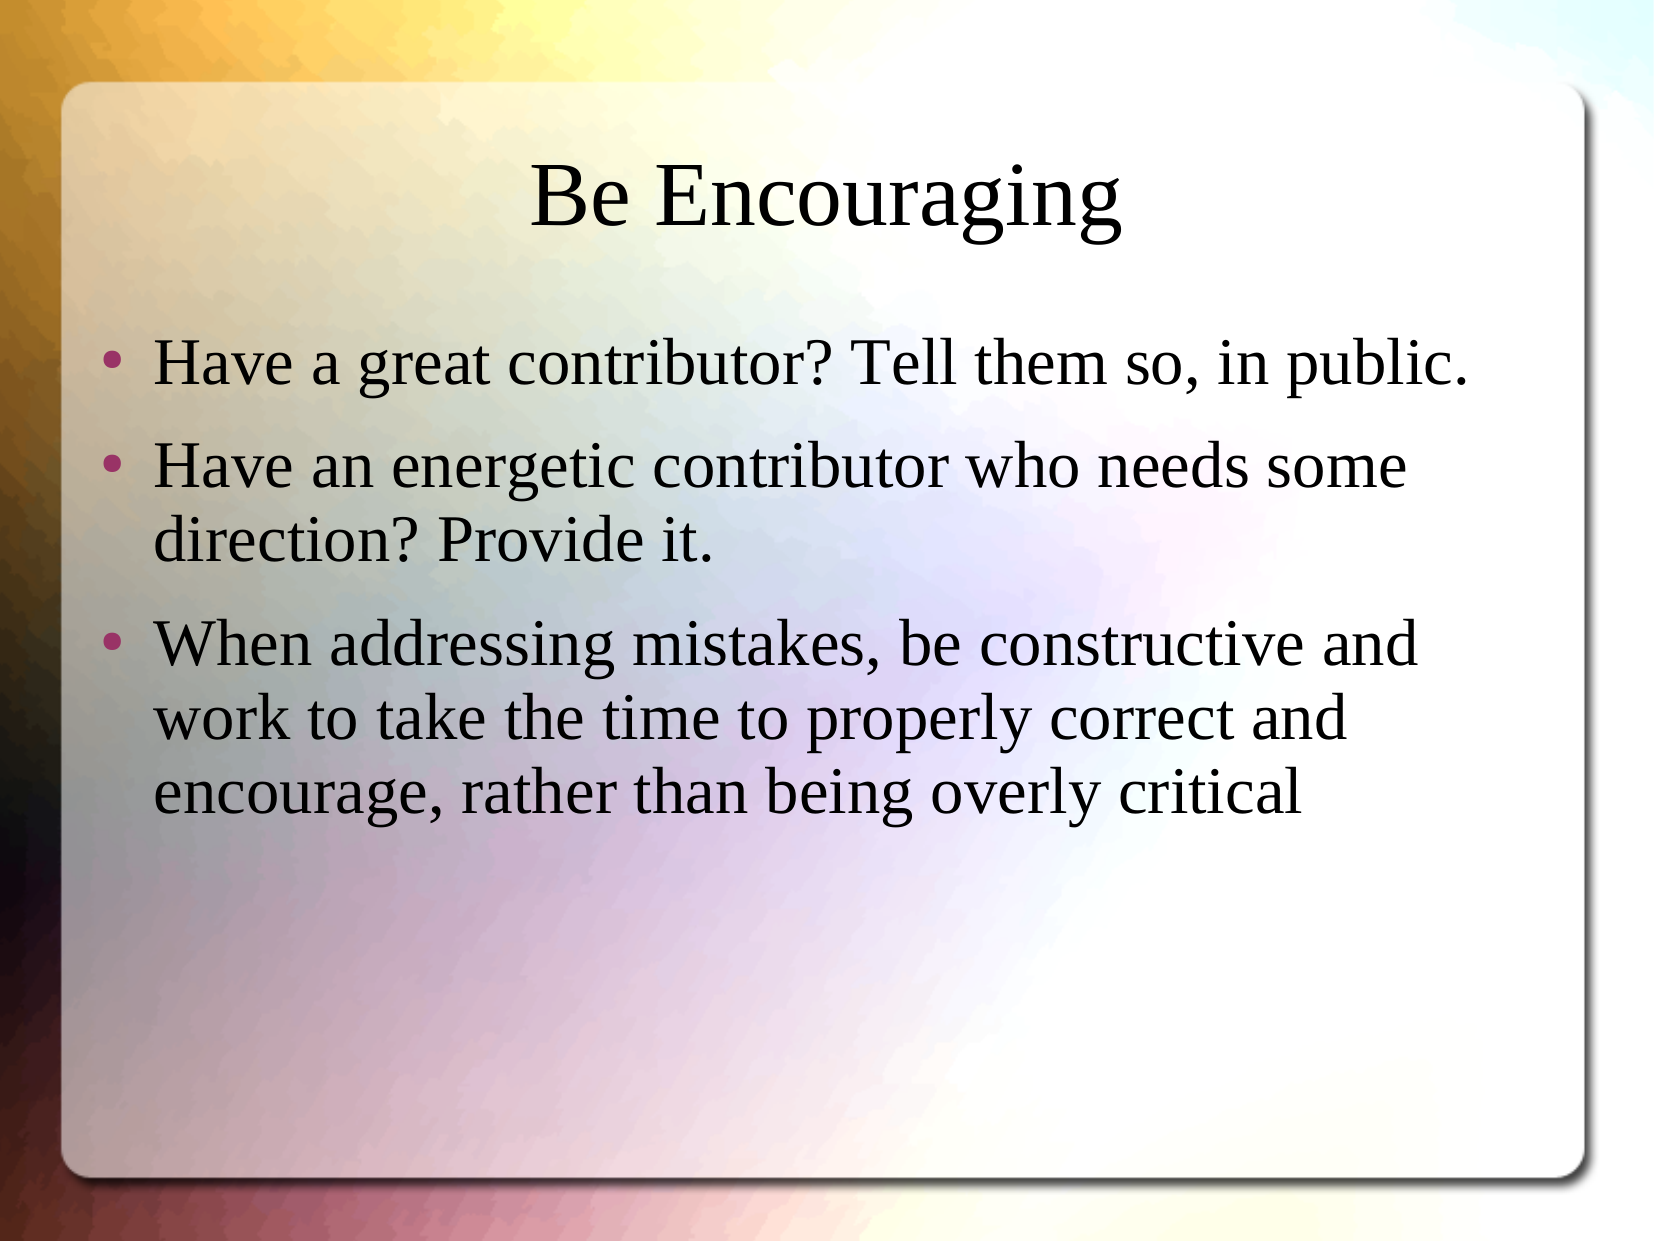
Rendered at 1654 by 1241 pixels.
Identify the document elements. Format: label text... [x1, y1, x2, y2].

title Be Encouraging [82, 98, 1571, 291]
picture [0, 0, 1654, 1241]
list Have a great contributor? Tell them so, in public. Have an energetic contributor who needs some direction? Provide it. When addressing mistakes, be constructive and work to take the time to properly correct and encourage, rather than being overly critical [82, 324, 1571, 1129]
